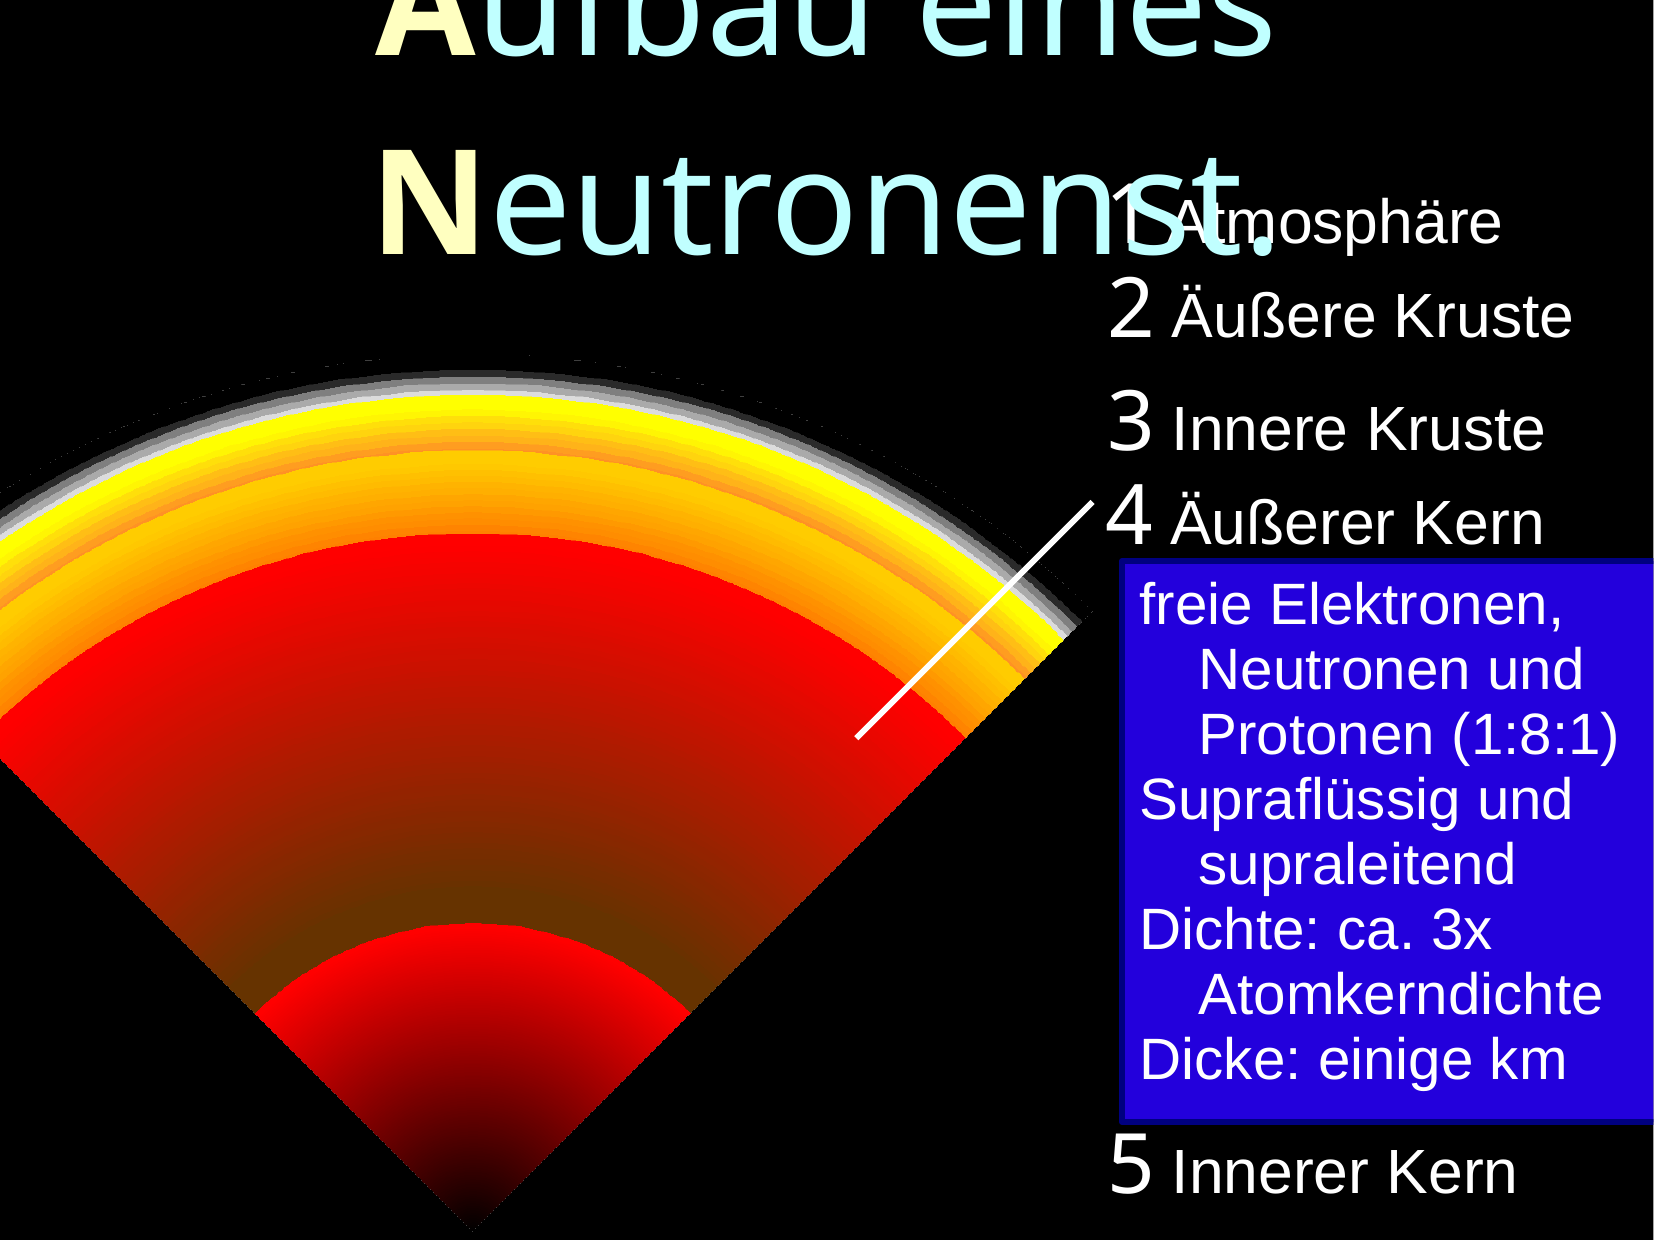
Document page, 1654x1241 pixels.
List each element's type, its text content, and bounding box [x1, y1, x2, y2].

text_box 1 Atmosphäre [1101, 180, 1172, 241]
text_box 1 Atmosphäre [1090, 188, 1097, 255]
text_box 1 Atmosphäre [1141, 180, 1204, 241]
text_box 2 Äußere Kruste [1092, 241, 1584, 360]
text_box 4 Äußerer Kern [1090, 447, 1555, 555]
text_box 3 Innere Kruste [1092, 354, 1556, 462]
text_box freie Elektronen, Neutronen und Protonen (1:8:1) Supraflüssig und supraleitend Dichte: ca. 3x Atomkerndichte Dicke: einige km [1122, 561, 1654, 1123]
title Aufbau eines Neutronenst. [29, 17, 1625, 180]
text_box 1 Atmosphäre [1216, 180, 1513, 241]
text_box 5 Innerer Kern [1092, 1097, 1529, 1205]
picture [0, 354, 1093, 1232]
